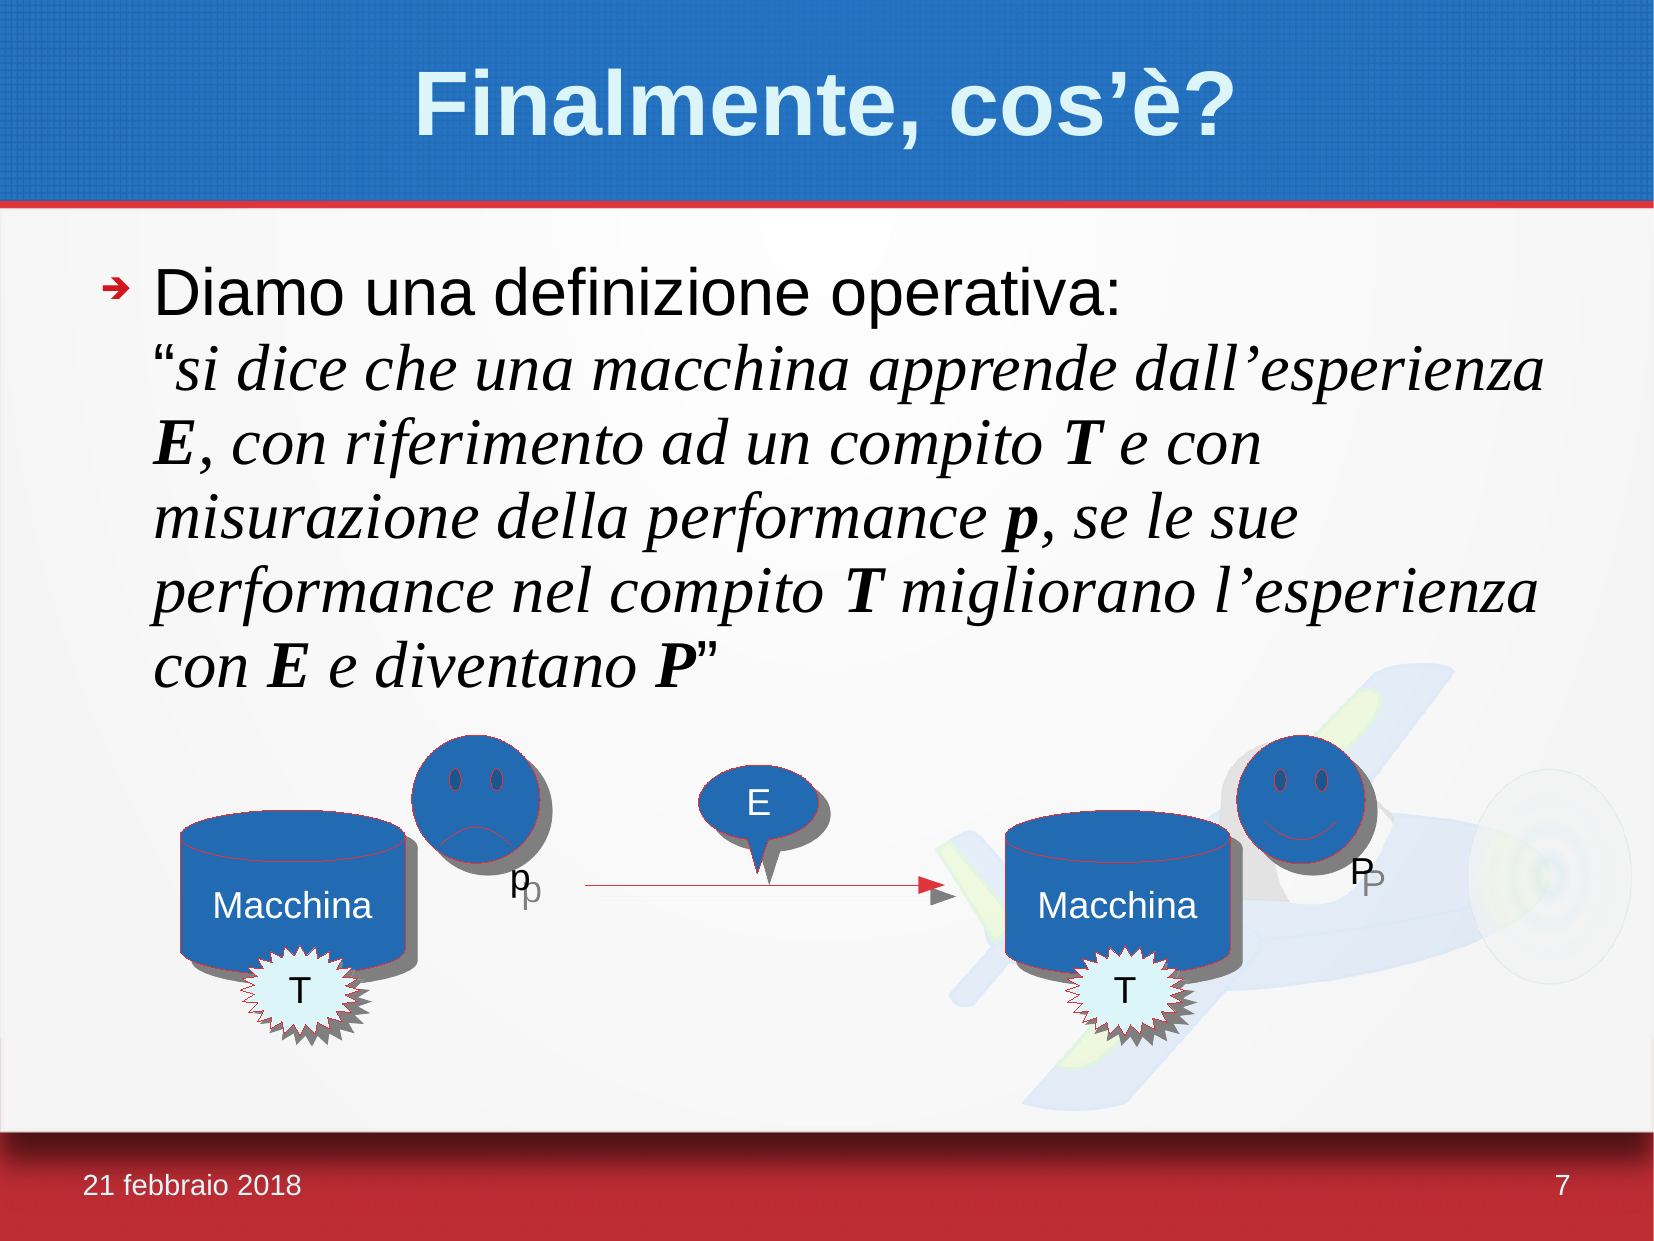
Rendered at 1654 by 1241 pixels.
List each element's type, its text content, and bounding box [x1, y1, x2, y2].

text_box [411, 735, 541, 864]
title Finalmente, cos’è? [82, 20, 1571, 186]
picture [0, 0, 1654, 1241]
text_box T [1065, 945, 1186, 1036]
text_box T [240, 945, 361, 1036]
text_box Macchina [1005, 810, 1231, 974]
list Diamo una definizione operativa: “si dice che una macchina apprende dall’esperienza E, con riferimento ad un compito T e con misurazione della performance p, se le sue performance nel compito T migliorano l’esperienza con E e diventano P” [82, 255, 1571, 1081]
text_box E [698, 765, 819, 874]
text_box P [1335, 843, 1396, 901]
text_box Macchina [180, 810, 406, 974]
text_box p [495, 849, 556, 906]
text_box [1236, 735, 1366, 864]
